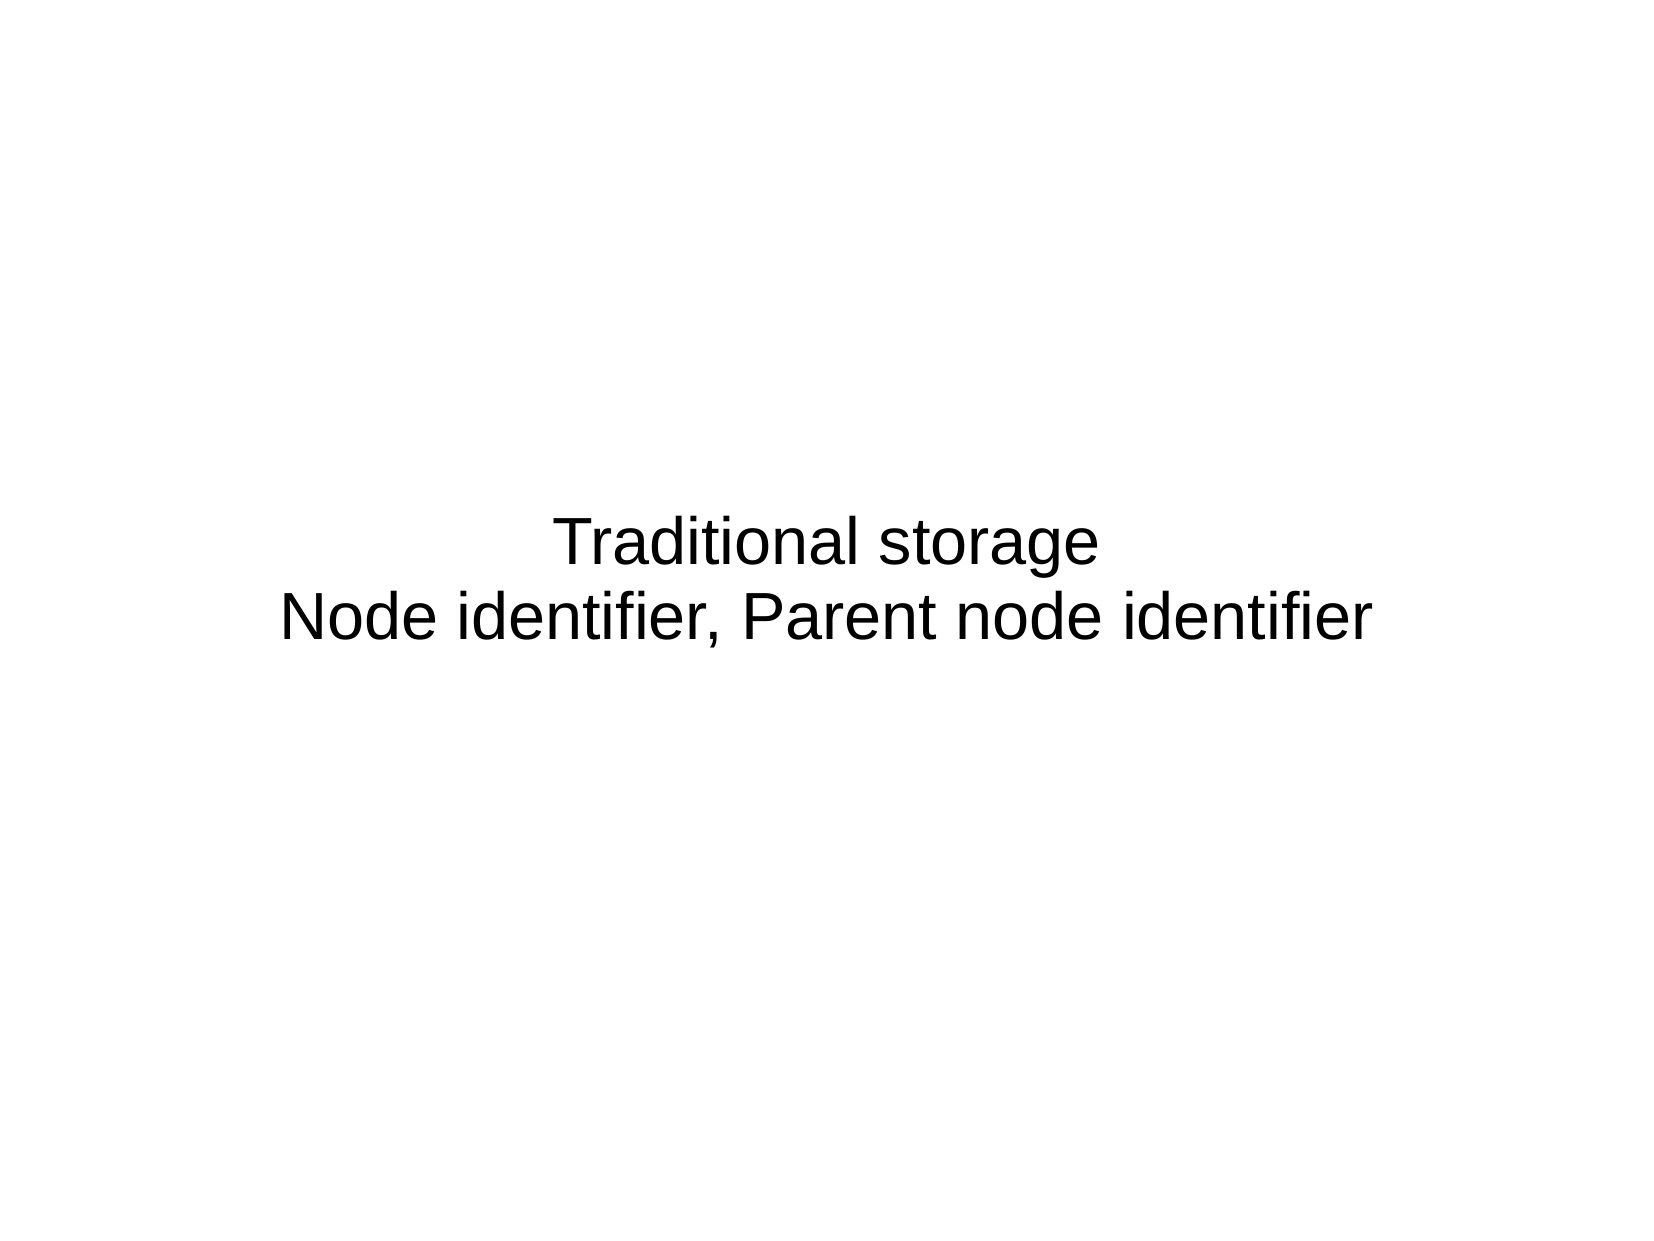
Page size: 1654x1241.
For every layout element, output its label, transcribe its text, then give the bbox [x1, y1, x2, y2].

subtitle Traditional storage Node identifier, Parent node identifier [82, 49, 1571, 1109]
